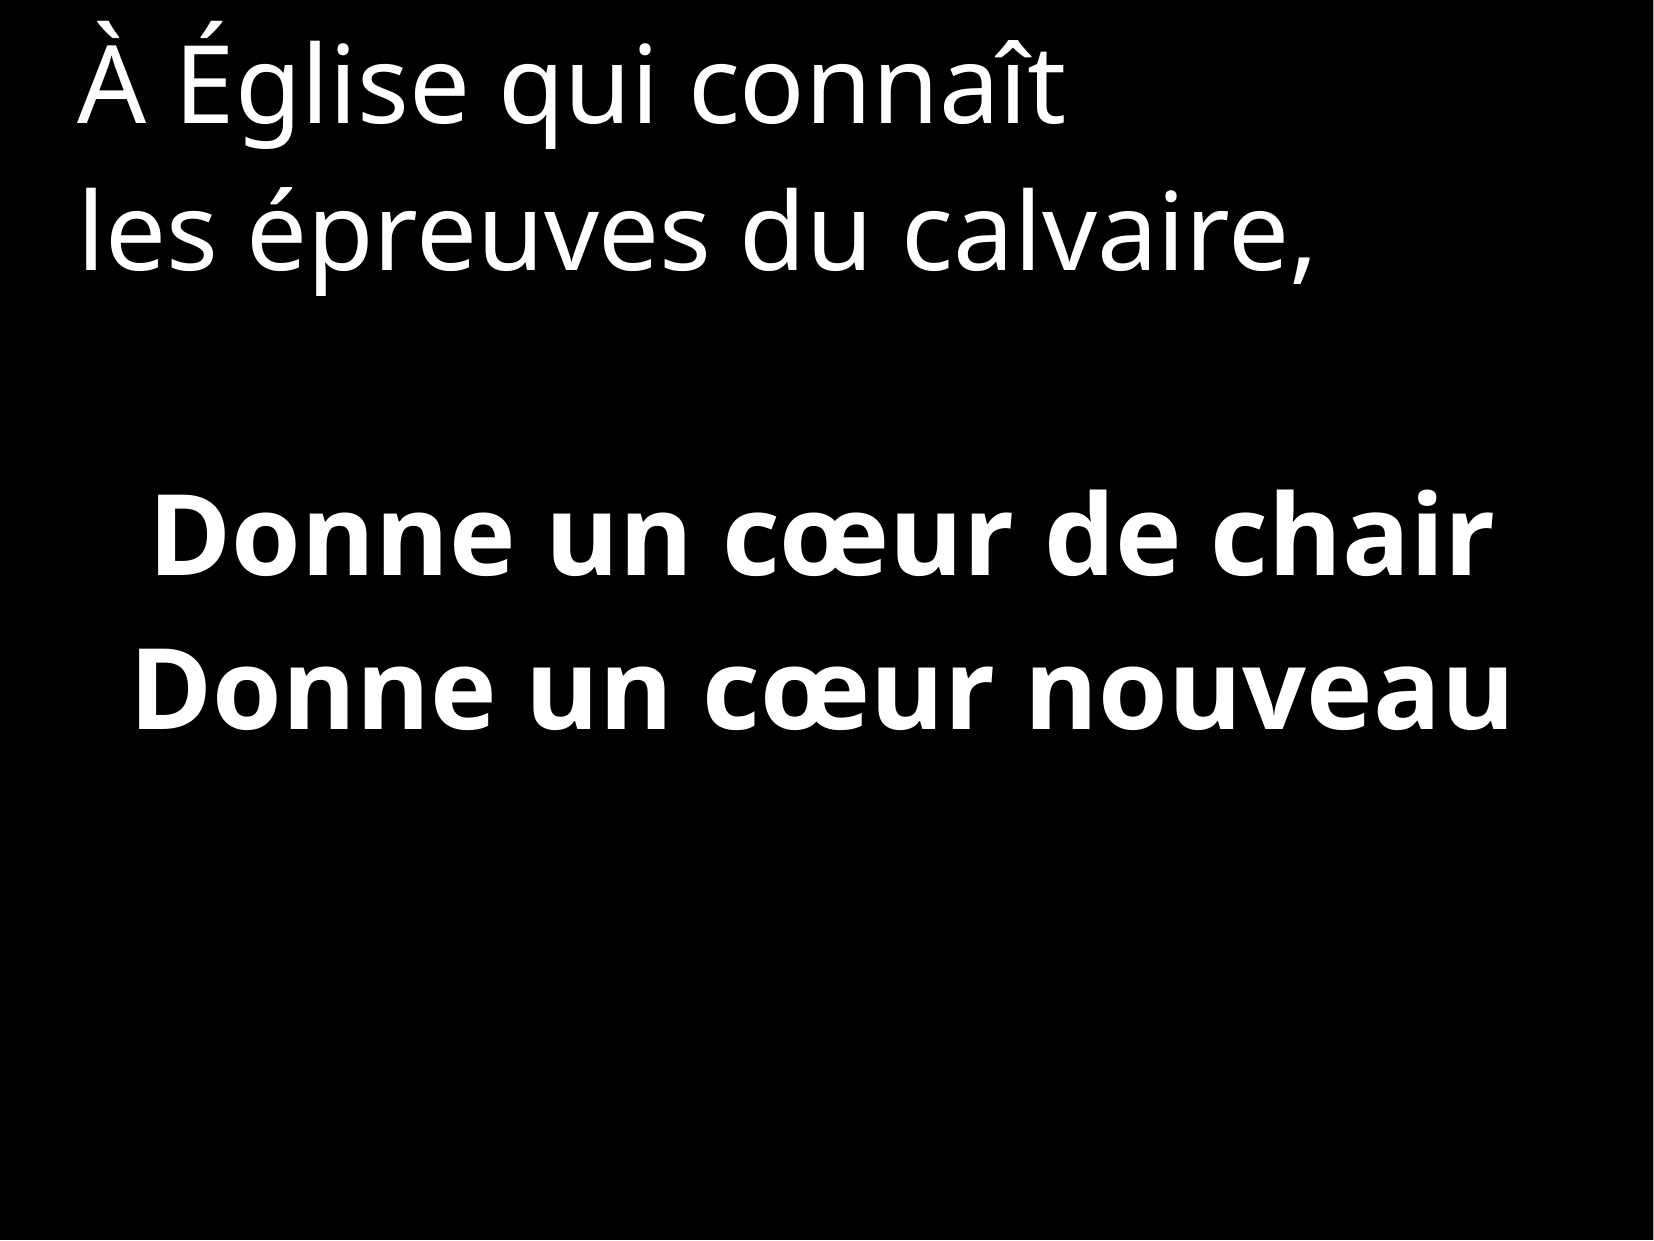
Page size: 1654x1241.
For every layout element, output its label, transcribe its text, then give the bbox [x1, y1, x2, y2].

text_box À Église qui connaît les épreuves du calvaire, Donne un cœur de chair Donne un cœur nouveau [0, 0, 1654, 1241]
